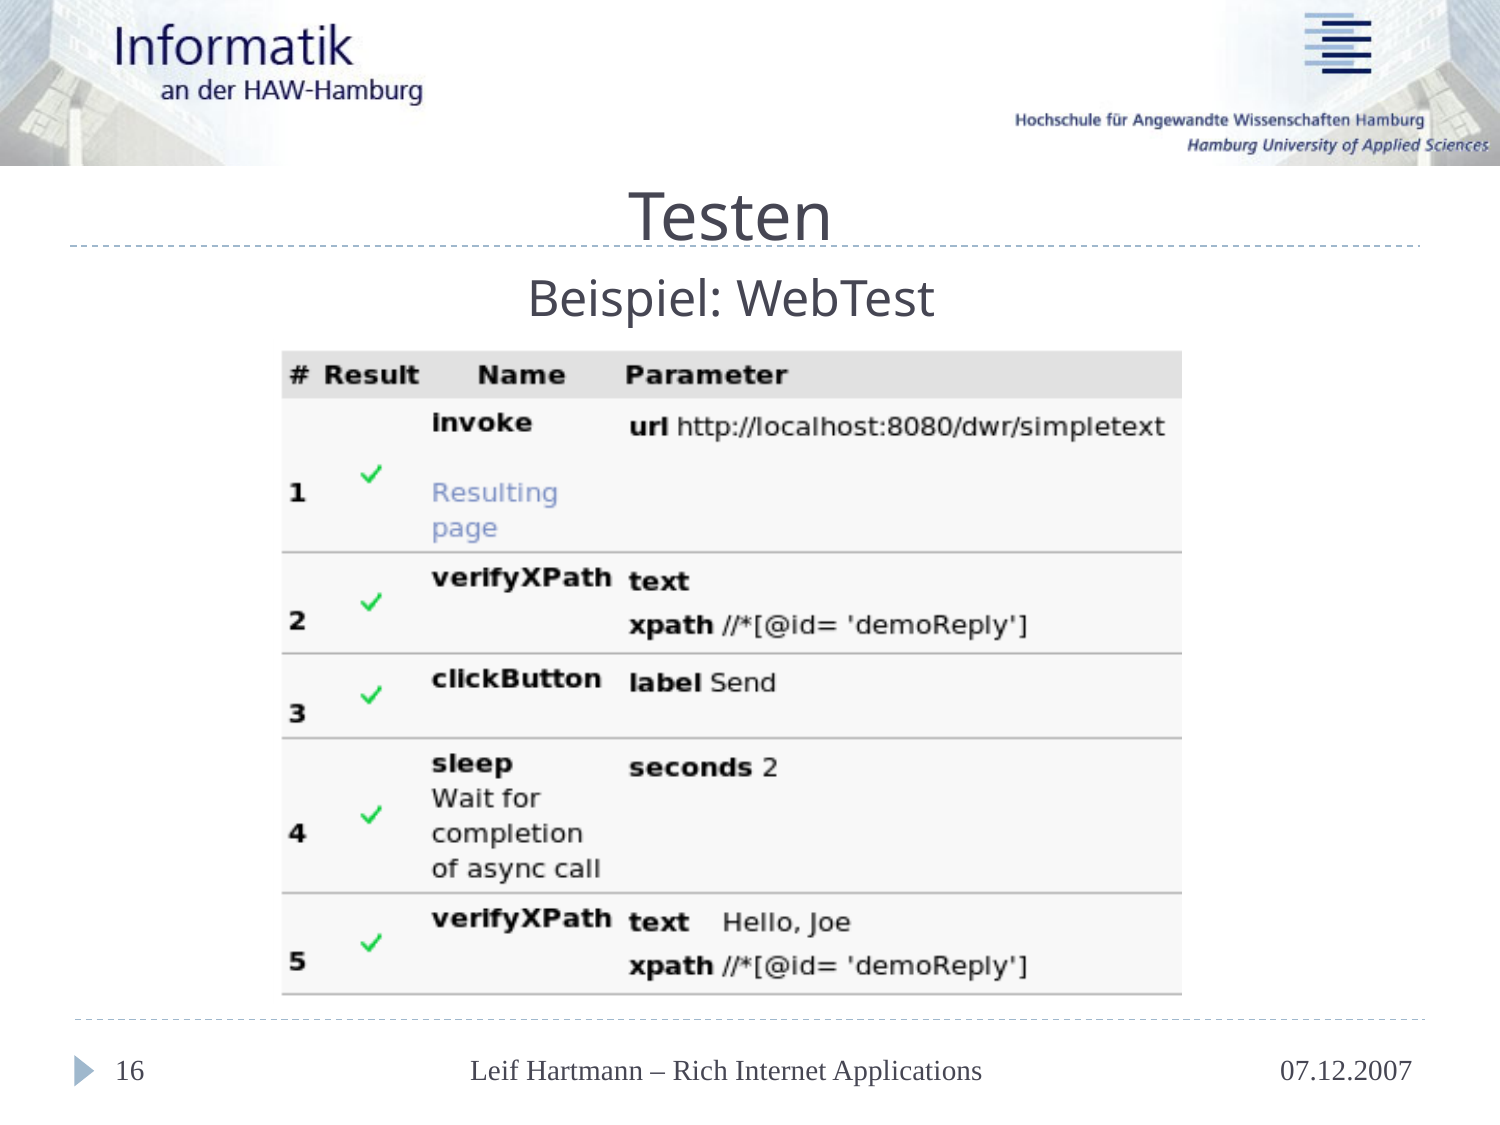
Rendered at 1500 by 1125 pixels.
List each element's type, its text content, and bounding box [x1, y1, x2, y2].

picture [272, 339, 1182, 1004]
title Testen [56, 164, 1407, 254]
title Beispiel: WebTest [56, 254, 1407, 342]
picture [0, 0, 1500, 166]
